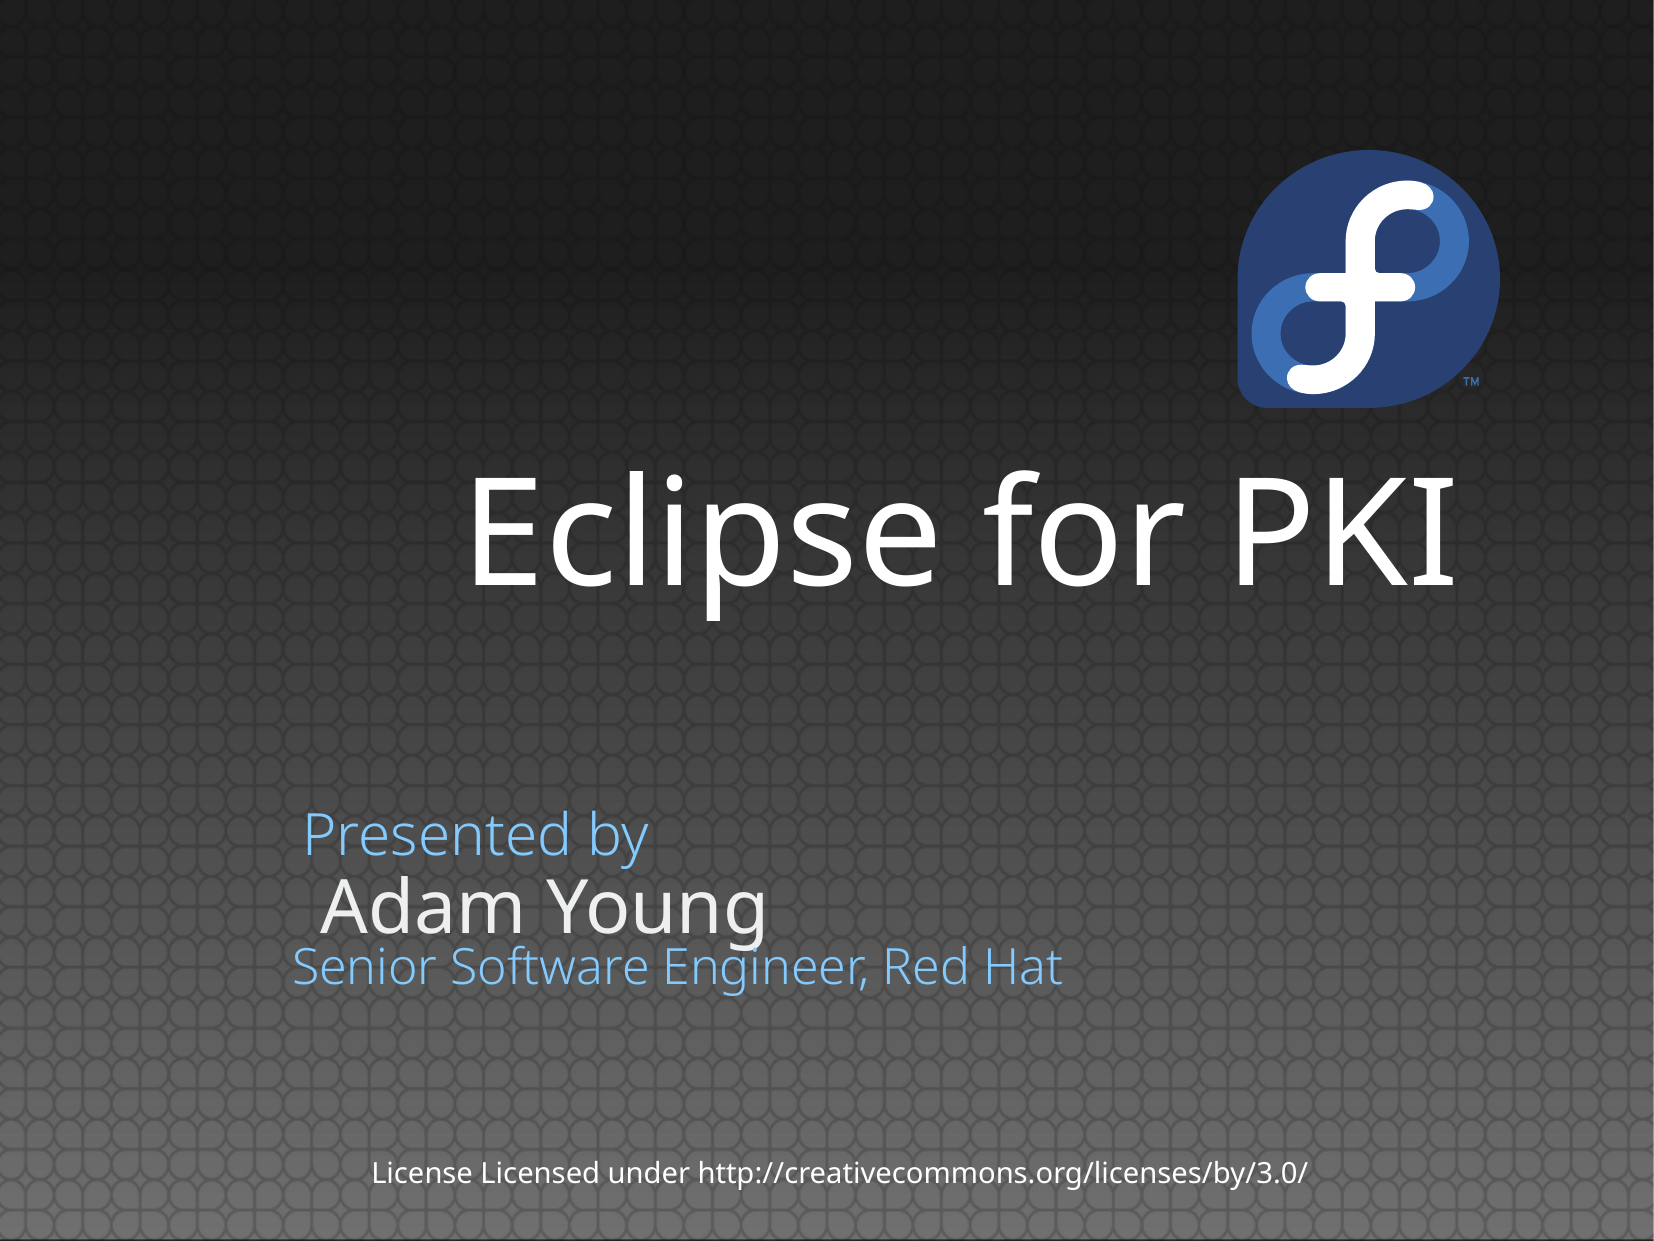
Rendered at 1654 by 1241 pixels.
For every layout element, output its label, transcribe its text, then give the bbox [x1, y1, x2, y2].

text_box Senior Software Engineer, Red Hat [277, 924, 1173, 998]
text_box Presented by [287, 785, 699, 869]
text_box Eclipse for PKI [37, 417, 1475, 608]
text_box Adam Young [305, 846, 1057, 924]
text_box License Licensed under http://creativecommons.org/licenses/by/3.0/ [373, 1144, 1314, 1229]
picture [0, 0, 1654, 1241]
